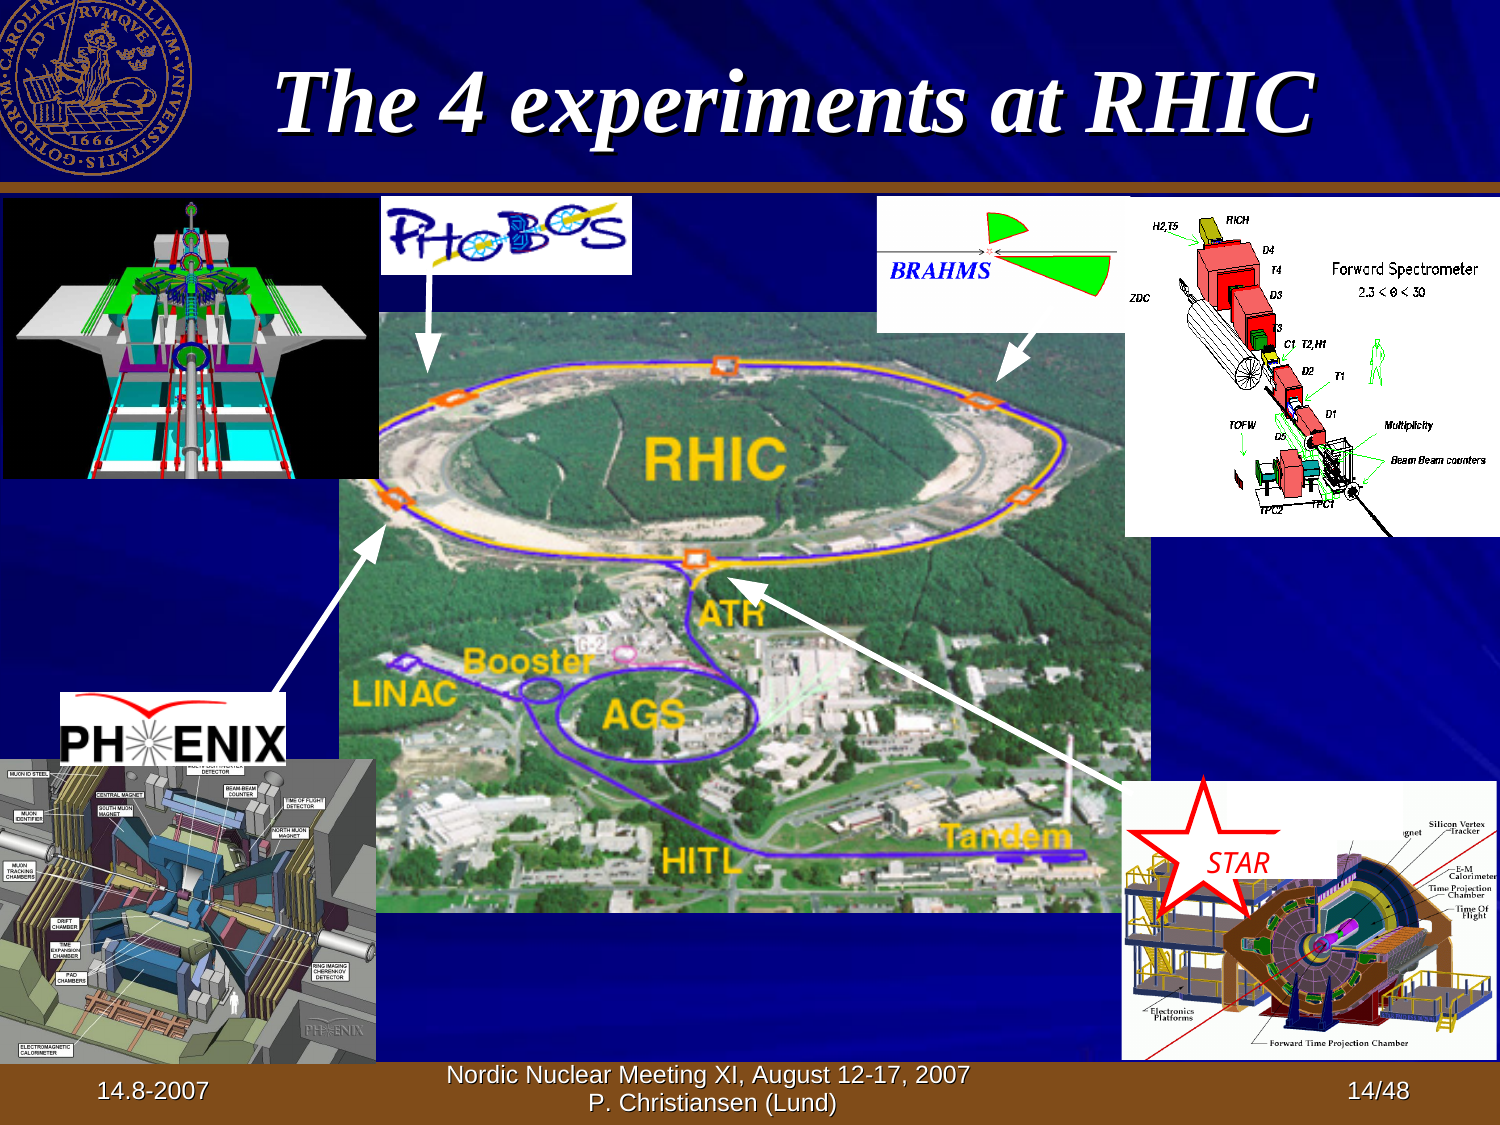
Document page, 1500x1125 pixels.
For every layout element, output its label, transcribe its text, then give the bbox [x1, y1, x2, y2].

text_box [1133, 781, 1403, 914]
picture [0, 0, 1500, 182]
picture [0, 193, 1500, 1064]
title The 4 experiments at RHIC [182, 15, 1405, 188]
text_box STAR [1191, 834, 1338, 879]
